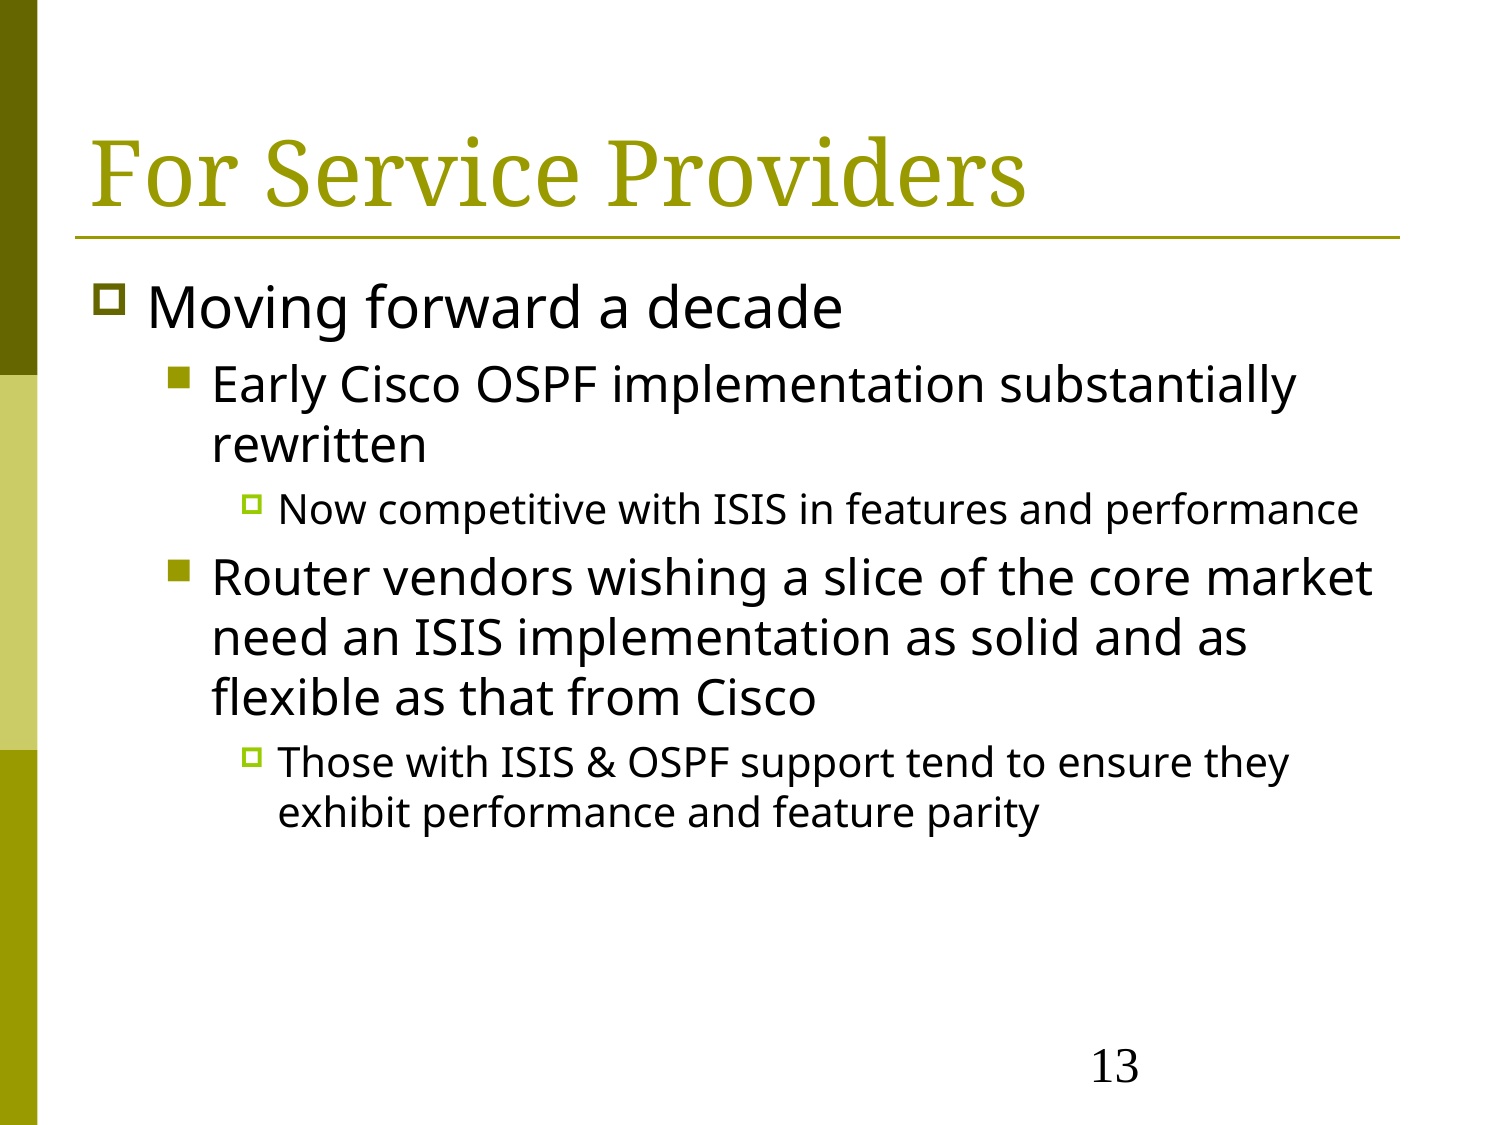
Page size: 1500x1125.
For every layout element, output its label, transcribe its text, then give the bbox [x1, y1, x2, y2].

list Moving forward a decade Early Cisco OSPF implementation substantially rewritten Now competitive with ISIS in features and performance Router vendors wishing a slice of the core market need an ISIS implementation as solid and as flexible as that from Cisco Those with ISIS & OSPF support tend to ensure they exhibit performance and feature parity [75, 262, 1426, 1006]
title For Service Providers [75, 45, 1426, 233]
